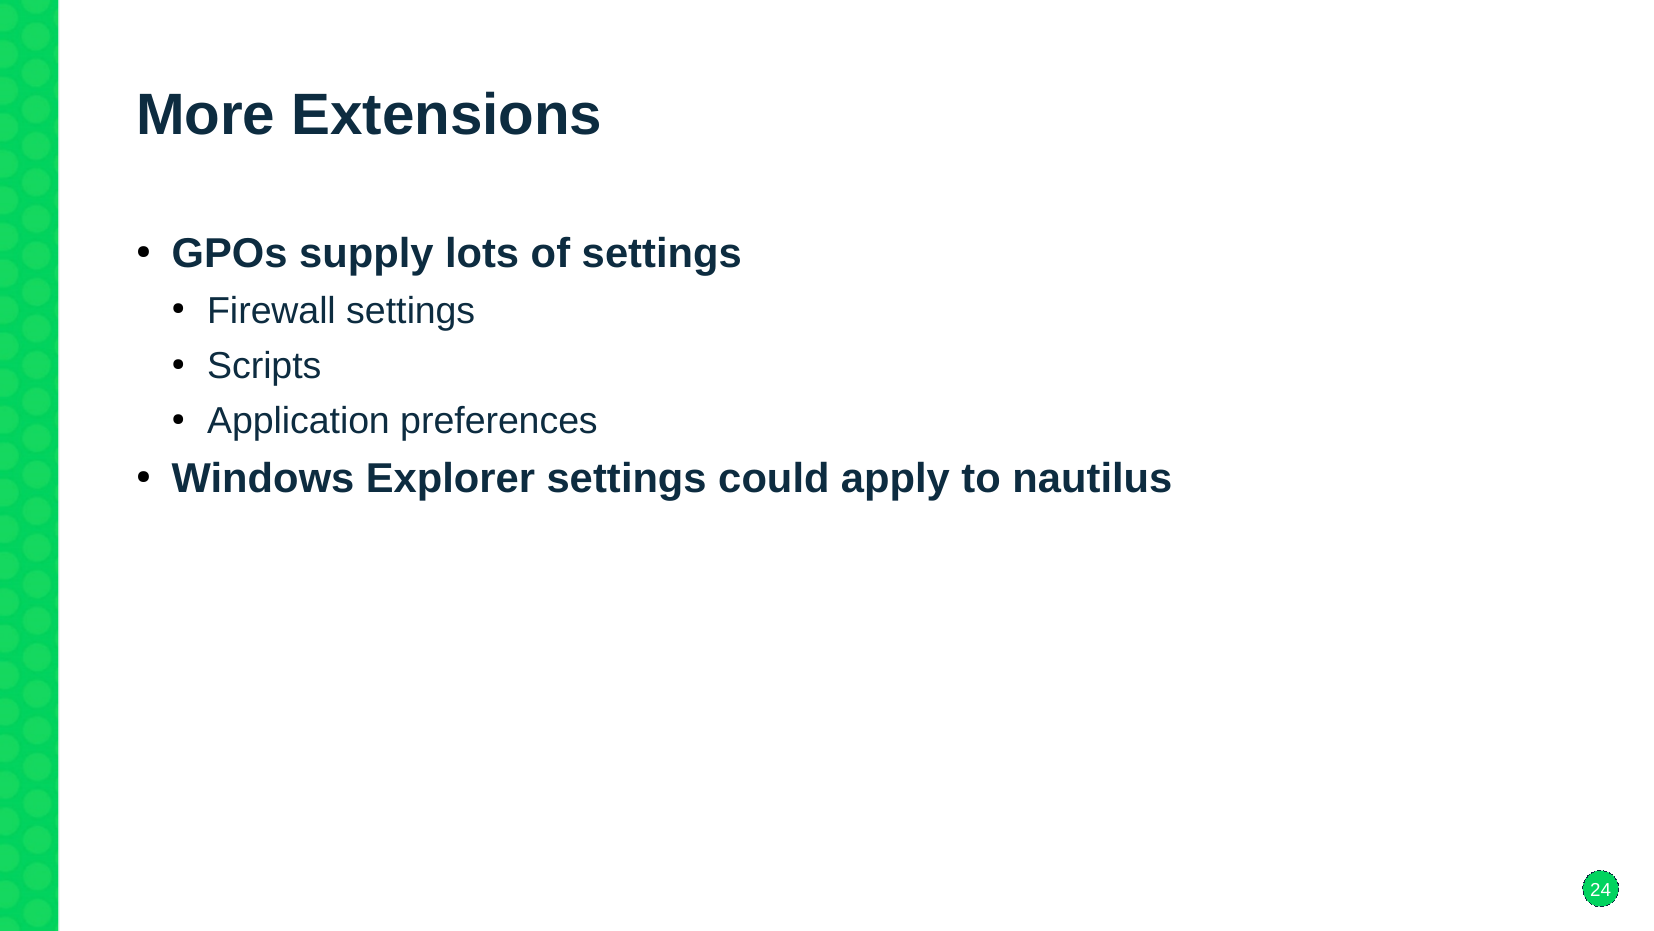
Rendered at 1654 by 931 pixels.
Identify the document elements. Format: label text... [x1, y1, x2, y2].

list GPOs supply lots of settings Firewall settings Scripts Application preferences Windows Explorer settings could apply to nautilus [121, 217, 1531, 825]
picture [0, 0, 76, 931]
title More Extensions [121, 37, 1531, 193]
